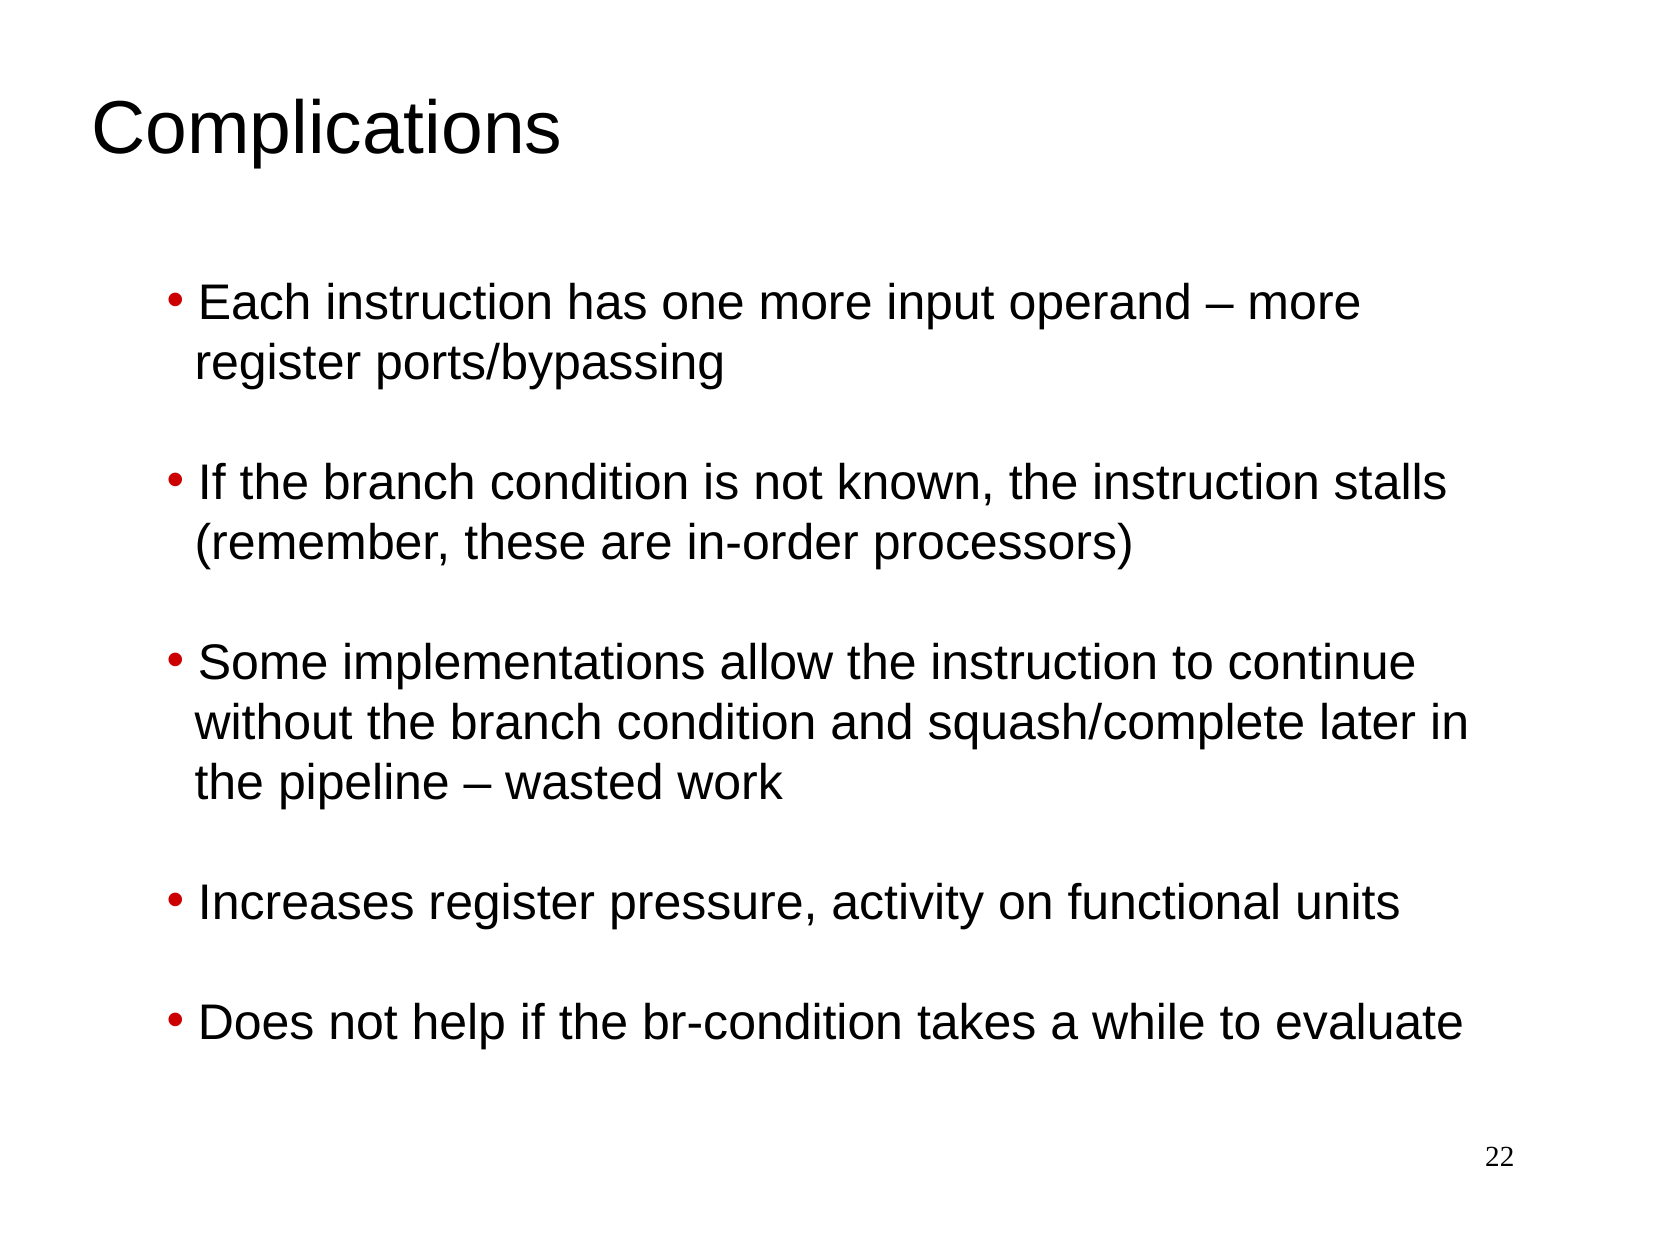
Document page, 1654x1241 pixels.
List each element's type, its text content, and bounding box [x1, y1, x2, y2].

text_box <number> [1185, 1129, 1530, 1213]
text_box Each instruction has one more input operand – more register ports/bypassing If the branch condition is not known, the instruction stalls (remember, these are in-order processors) Some implementations allow the instruction to continue without the branch condition and squash/complete later in the pipeline – wasted work Increases register pressure, activity on functional units Does not help if the br-condition takes a while to evaluate [151, 261, 1485, 1058]
text_box Complications [76, 71, 578, 177]
